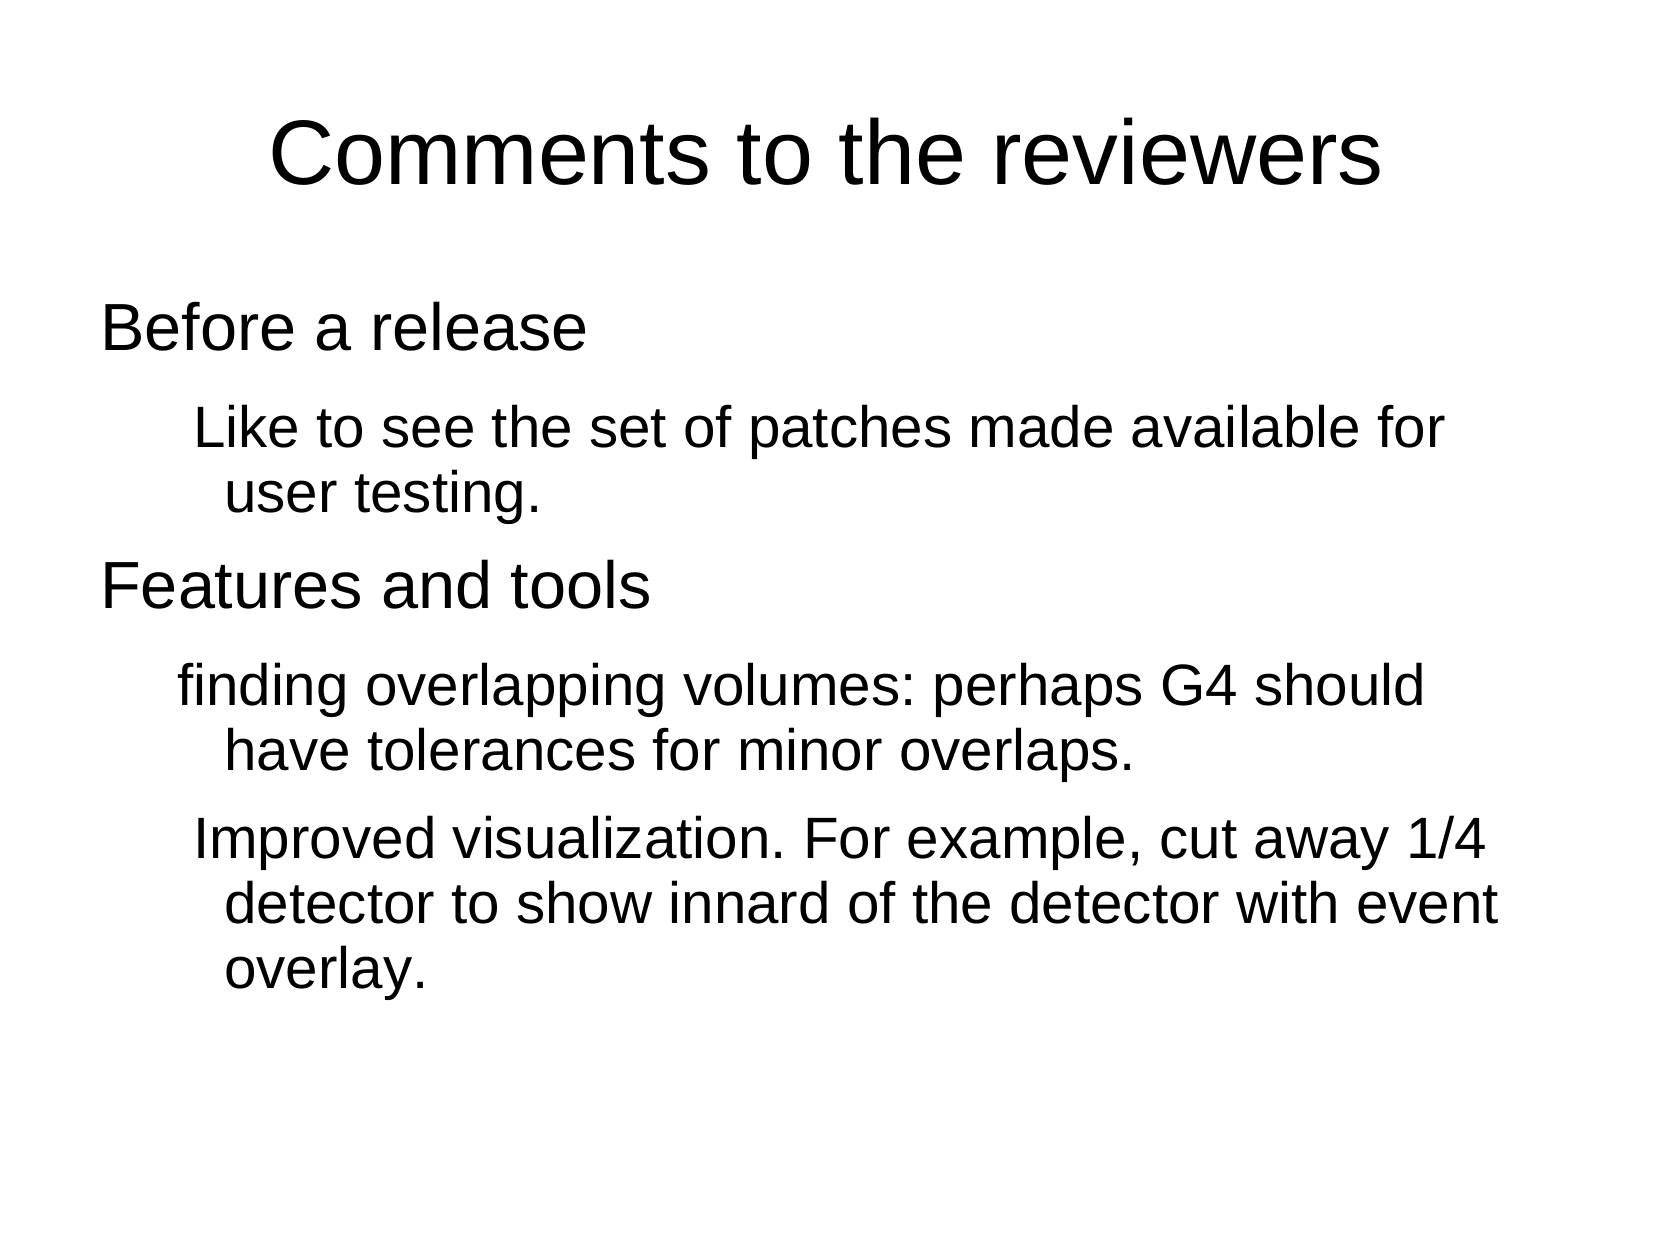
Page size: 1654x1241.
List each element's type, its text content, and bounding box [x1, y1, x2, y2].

list Before a release Like to see the set of patches made available for user testing. Features and tools finding overlapping volumes: perhaps G4 should have tolerances for minor overlaps. Improved visualization. For example, cut away 1/4 detector to show innard of the detector with event overlay. [82, 290, 1571, 1109]
title Comments to the reviewers [82, 49, 1571, 257]
